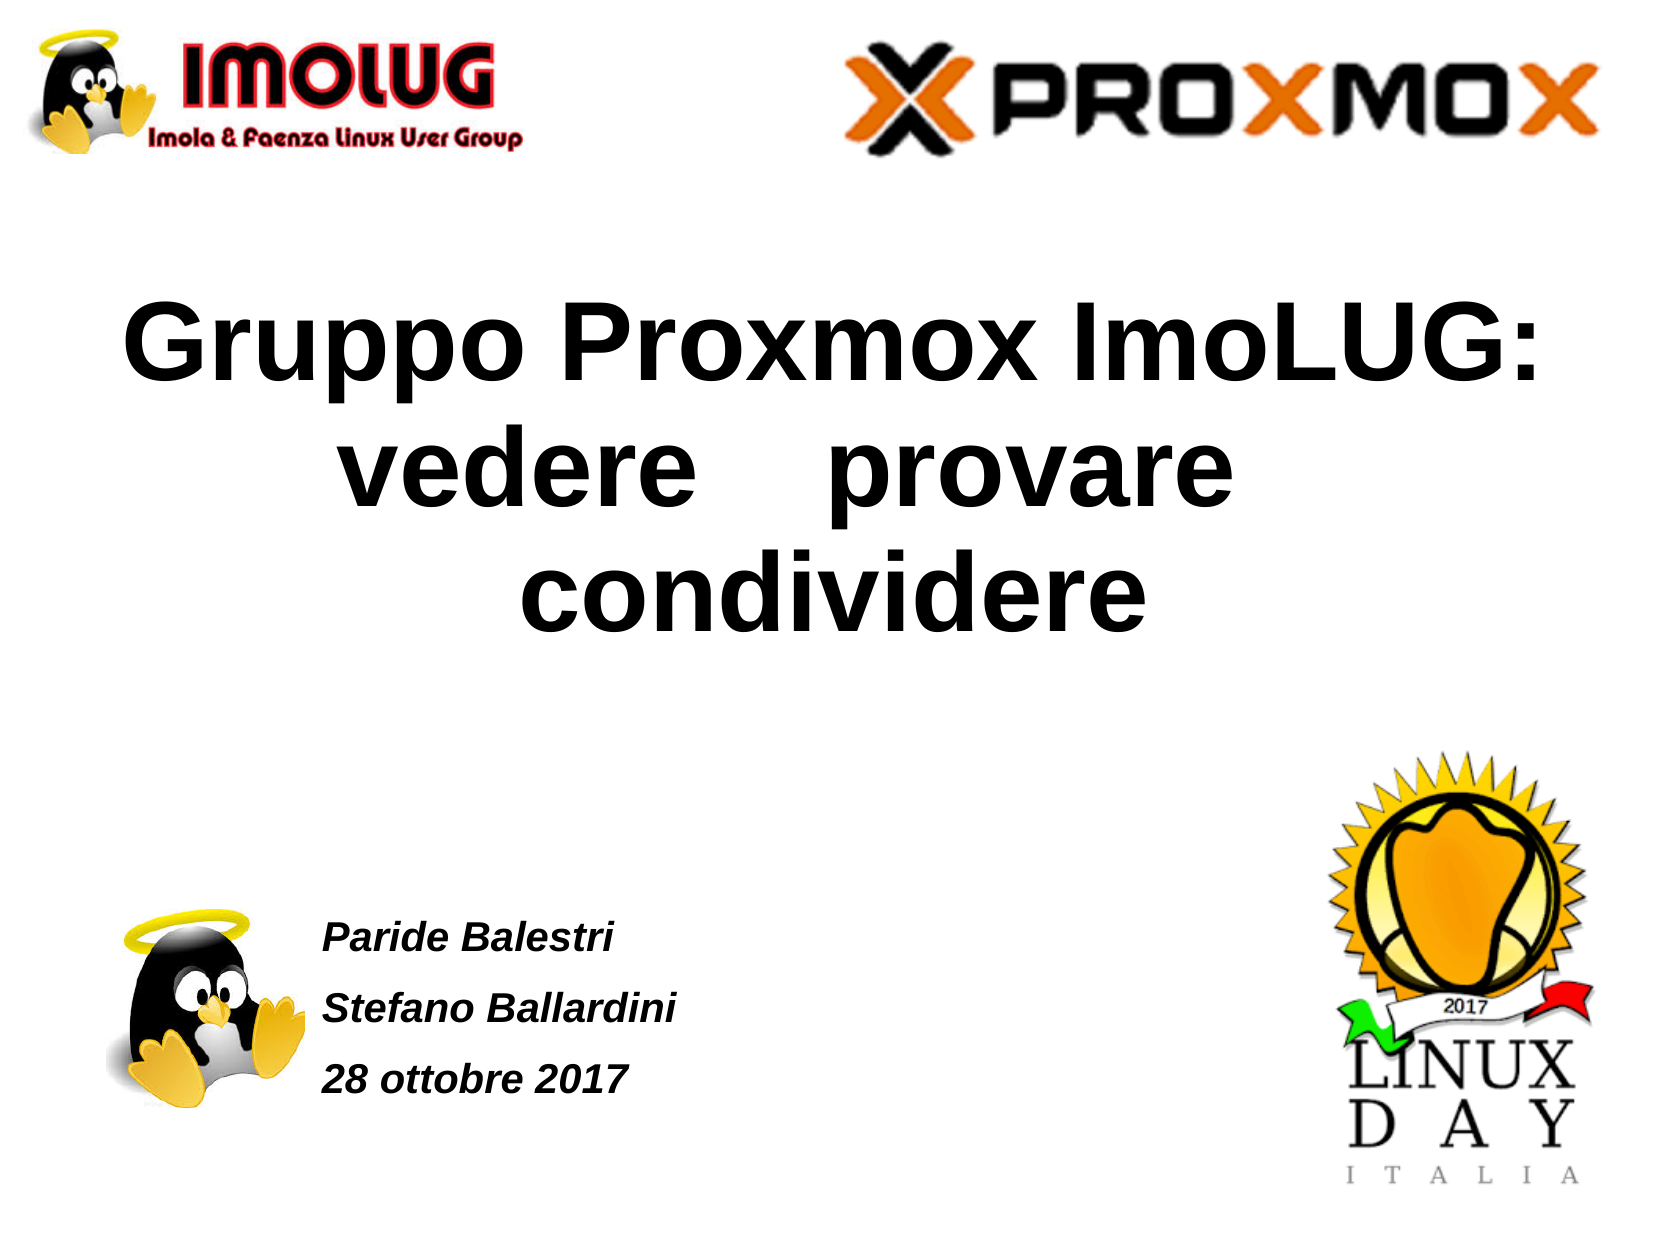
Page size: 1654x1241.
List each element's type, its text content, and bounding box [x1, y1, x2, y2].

picture [106, 909, 305, 1108]
text_box Paride Balestri Stefano Ballardini 28 ottobre 2017 [307, 905, 1052, 1170]
text_box Gruppo Proxmox ImoLUG: vedere provare condividere [96, 271, 1571, 663]
picture [23, 28, 523, 154]
picture [826, 35, 1630, 189]
picture [1322, 746, 1598, 1193]
